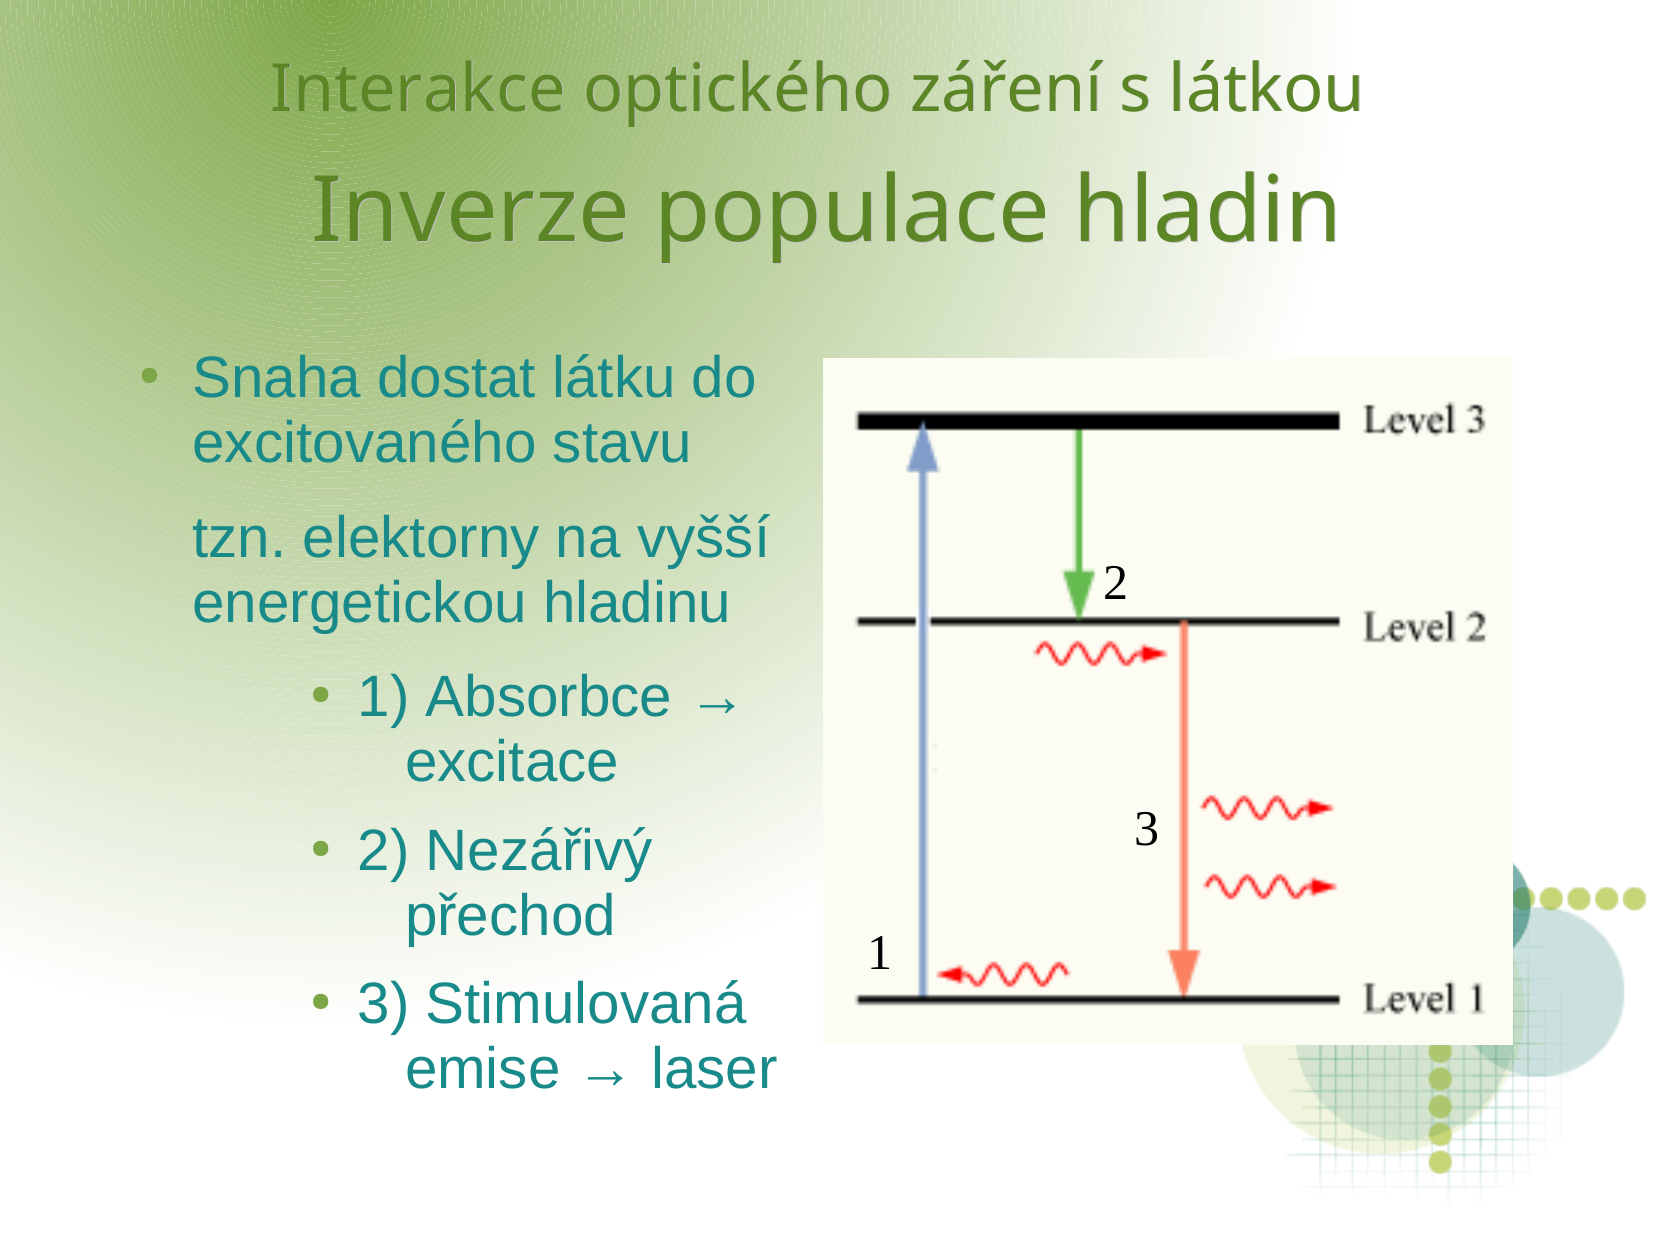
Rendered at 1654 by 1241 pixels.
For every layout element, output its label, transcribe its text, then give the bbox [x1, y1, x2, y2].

title Interakce optického záření s látkou [121, 26, 1534, 145]
list Snaha dostat látku do excitovaného stavu tzn. elektorny na vyšší energetickou hladinu 1) Absorbce → excitace 2) Nezářivý přechod 3) Stimulovaná emise → laser [121, 344, 811, 1127]
text_box 3 [1134, 800, 1174, 871]
title Inverze populace hladin [121, 145, 1534, 311]
picture [823, 358, 1654, 1211]
text_box 1 [867, 925, 907, 996]
text_box 2 [1103, 500, 1142, 570]
